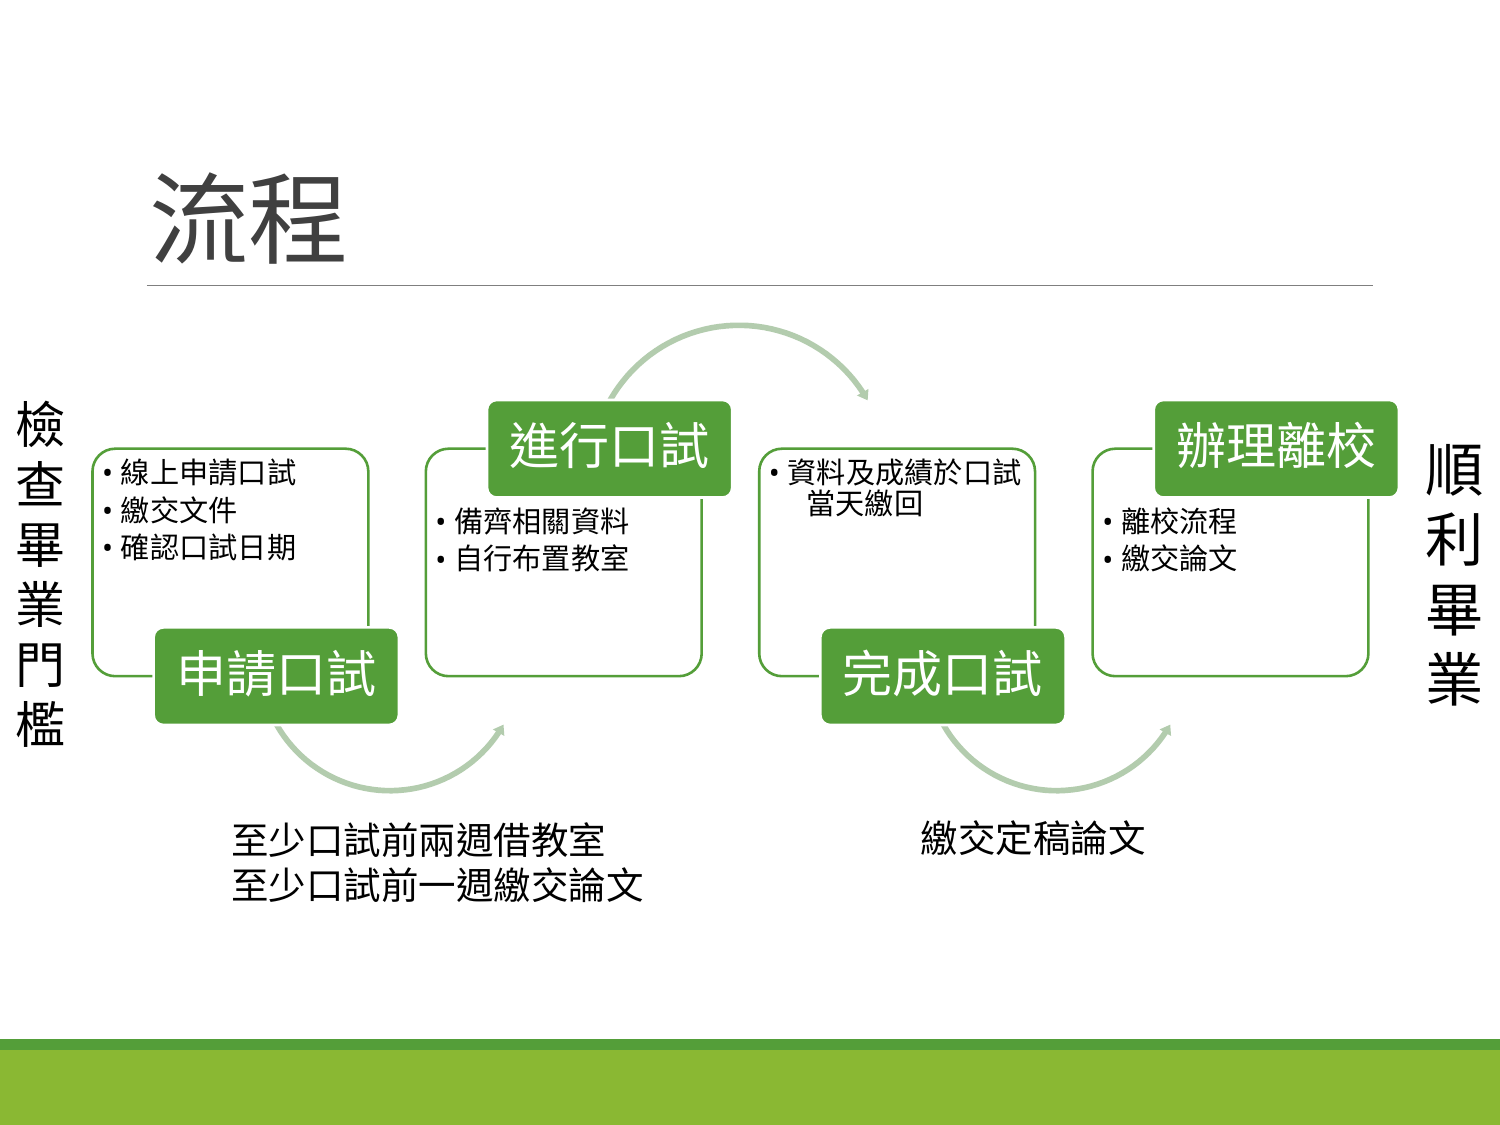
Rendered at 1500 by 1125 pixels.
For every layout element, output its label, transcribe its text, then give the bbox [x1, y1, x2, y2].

text_box 順 利 畢 業 [1410, 426, 1500, 724]
text_box 線上申請口試 繳交文件 確認口試日期 [92, 448, 369, 677]
text_box 備齊相關資料 自行布置教室 [425, 448, 702, 677]
title 流程 [134, 47, 1373, 285]
text_box 辦理離校 [1153, 399, 1399, 498]
text_box 繳交定稿論文 [905, 807, 1164, 868]
text_box [607, 322, 869, 401]
text_box [274, 724, 505, 794]
text_box 至少口試前兩週借教室 至少口試前一週繳交論文 [216, 809, 664, 917]
text_box 離校流程 繳交論文 [1092, 448, 1369, 677]
text_box 檢 查 畢 業 門 檻 [0, 385, 69, 765]
text_box 資料及成績於口試當天繳回 [759, 448, 1036, 677]
text_box 完成口試 [820, 627, 1066, 725]
text_box 進行口試 [487, 399, 733, 498]
text_box 申請口試 [153, 627, 399, 725]
text_box [940, 724, 1172, 794]
